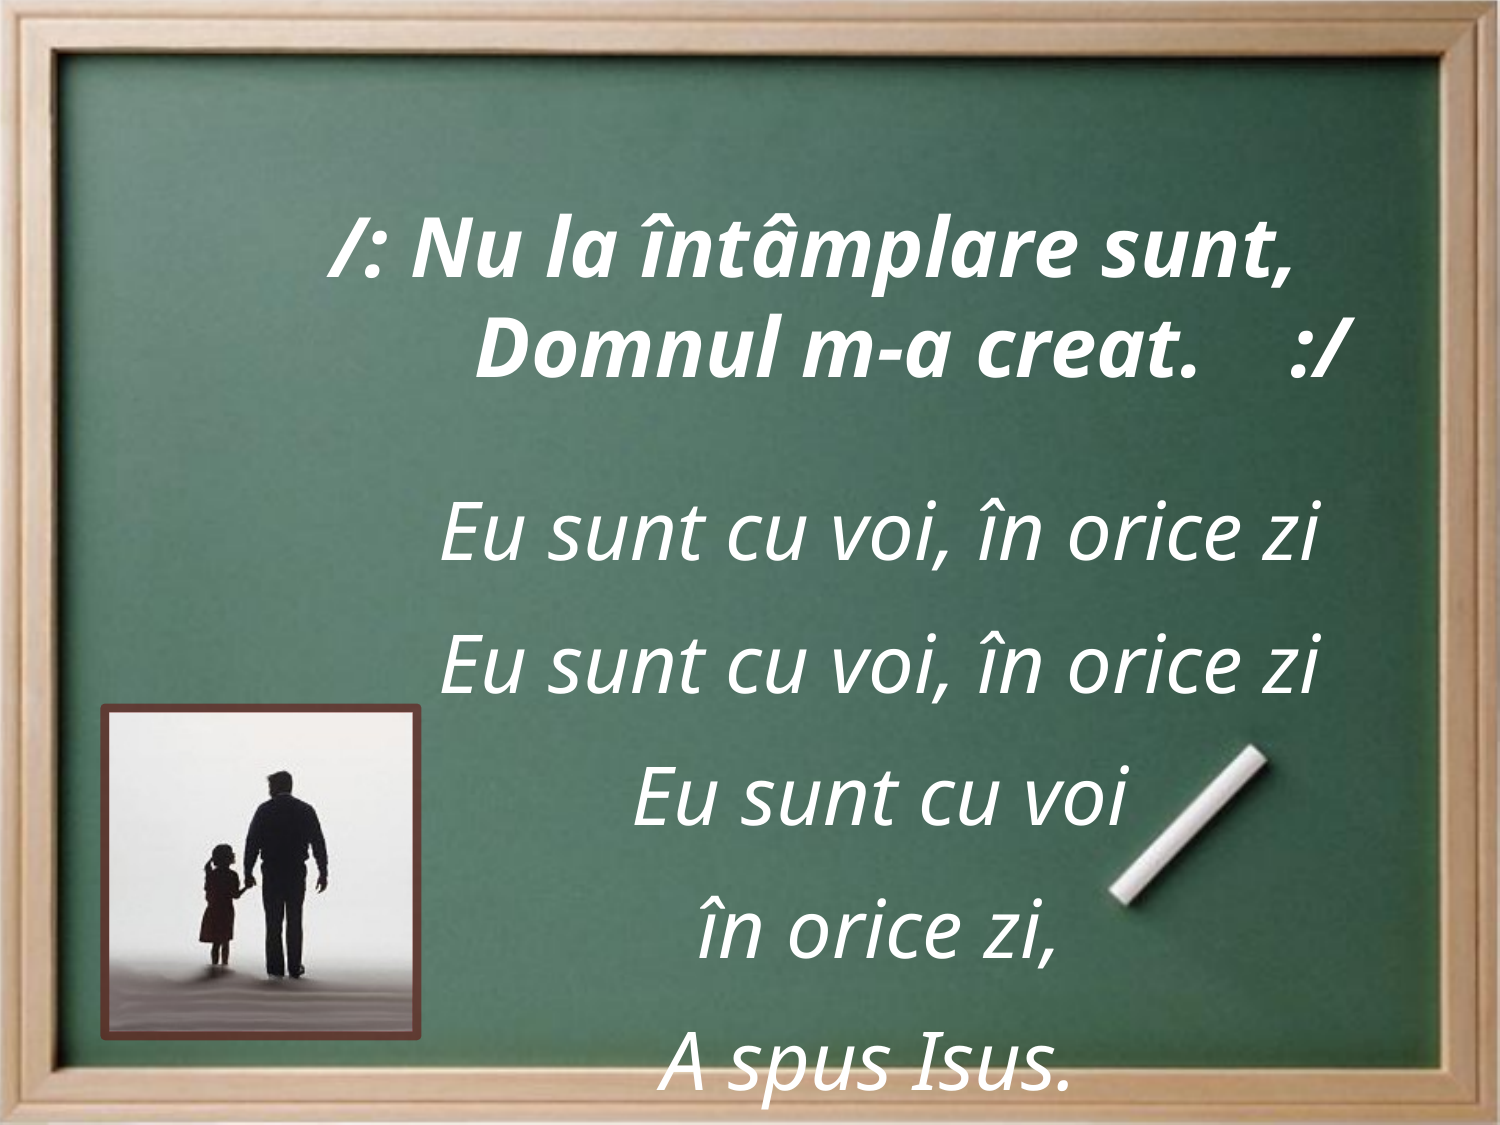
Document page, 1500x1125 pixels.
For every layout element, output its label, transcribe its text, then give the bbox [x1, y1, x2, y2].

text_box Eu sunt cu voi, în orice zi Eu sunt cu voi, în orice zi Eu sunt cu voi în orice zi, A spus Isus. [317, 509, 1443, 1057]
title /: Nu la întâmplare sunt, Domnul m-a creat. :/ [177, 173, 1453, 415]
picture [0, 0, 1500, 1125]
